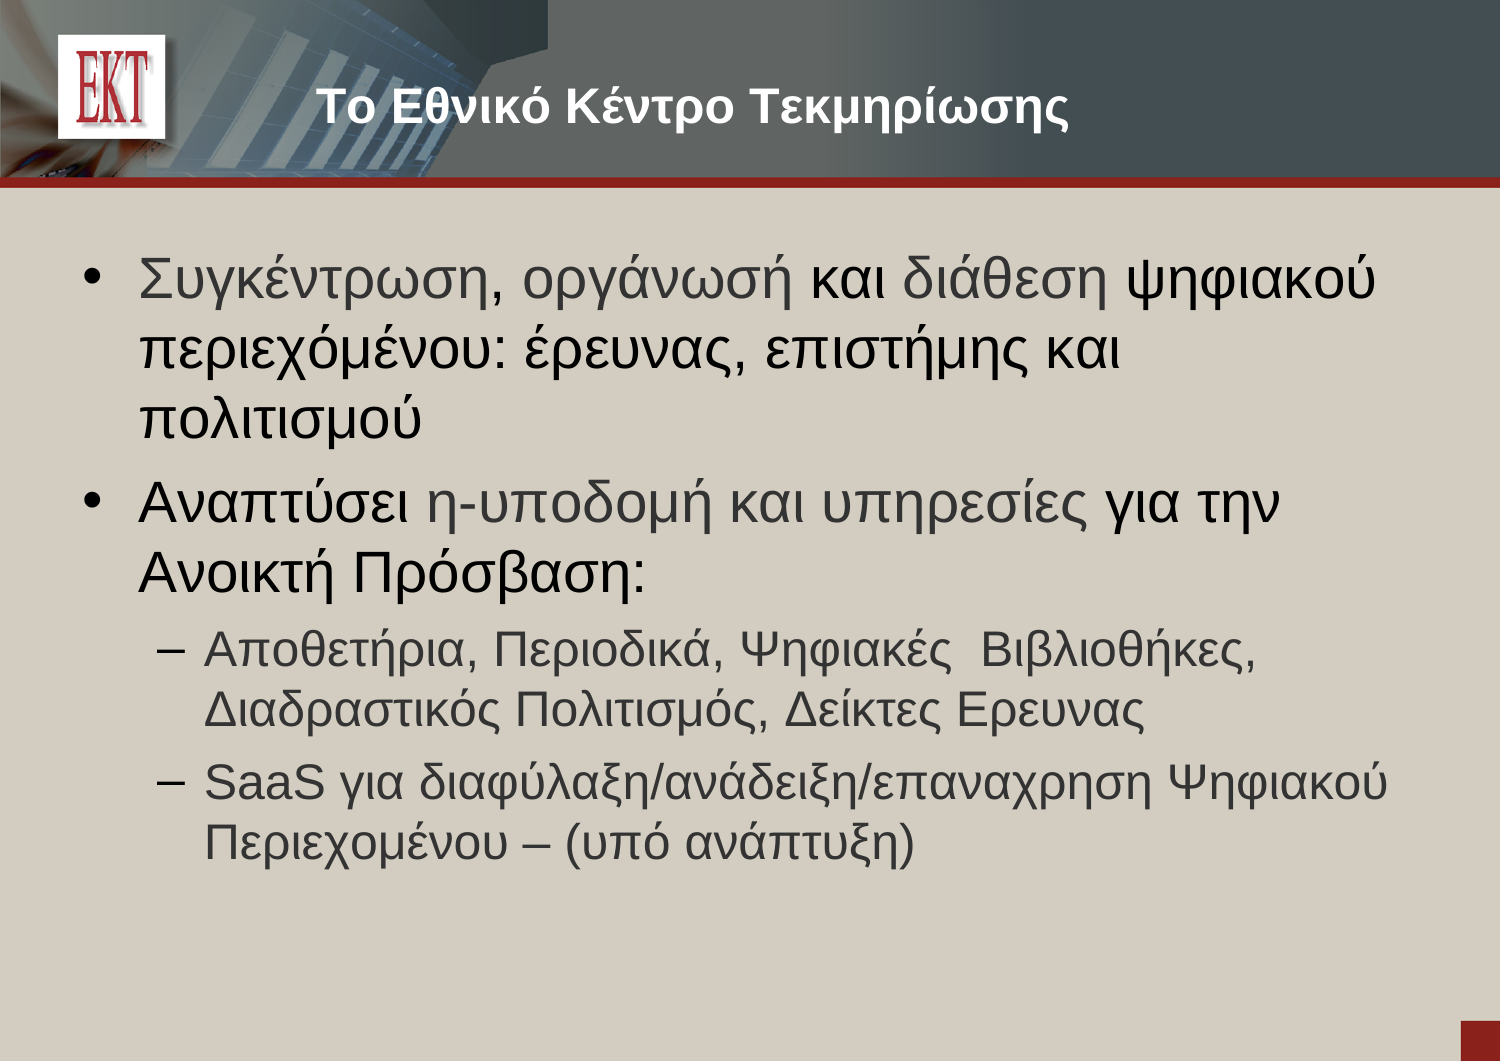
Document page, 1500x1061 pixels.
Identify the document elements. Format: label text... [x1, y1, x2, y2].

list Συγκέντρωση, οργάνωσή και διάθεση ψηφιακού περιεχόμένου: έρευνας, επιστήμης και πολιτισμού Αναπτύσει η-υποδομή και υπηρεσίες για την Ανοικτή Πρόσβαση: Αποθετήρια, Περιοδικά, Ψηφιακές Βιβλιοθήκες, Διαδραστικός Πολιτισμός, Δείκτες Ερευνας SaaS για διαφύλαξη/ανάδειξη/επαναχρηση Ψηφιακού Περιεχομένου – (υπό ανάπτυξη) [67, 232, 1418, 962]
picture [0, 0, 1500, 1061]
title Το Εθνικό Κέντρο Τεκμηρίωσης [301, 42, 1426, 165]
